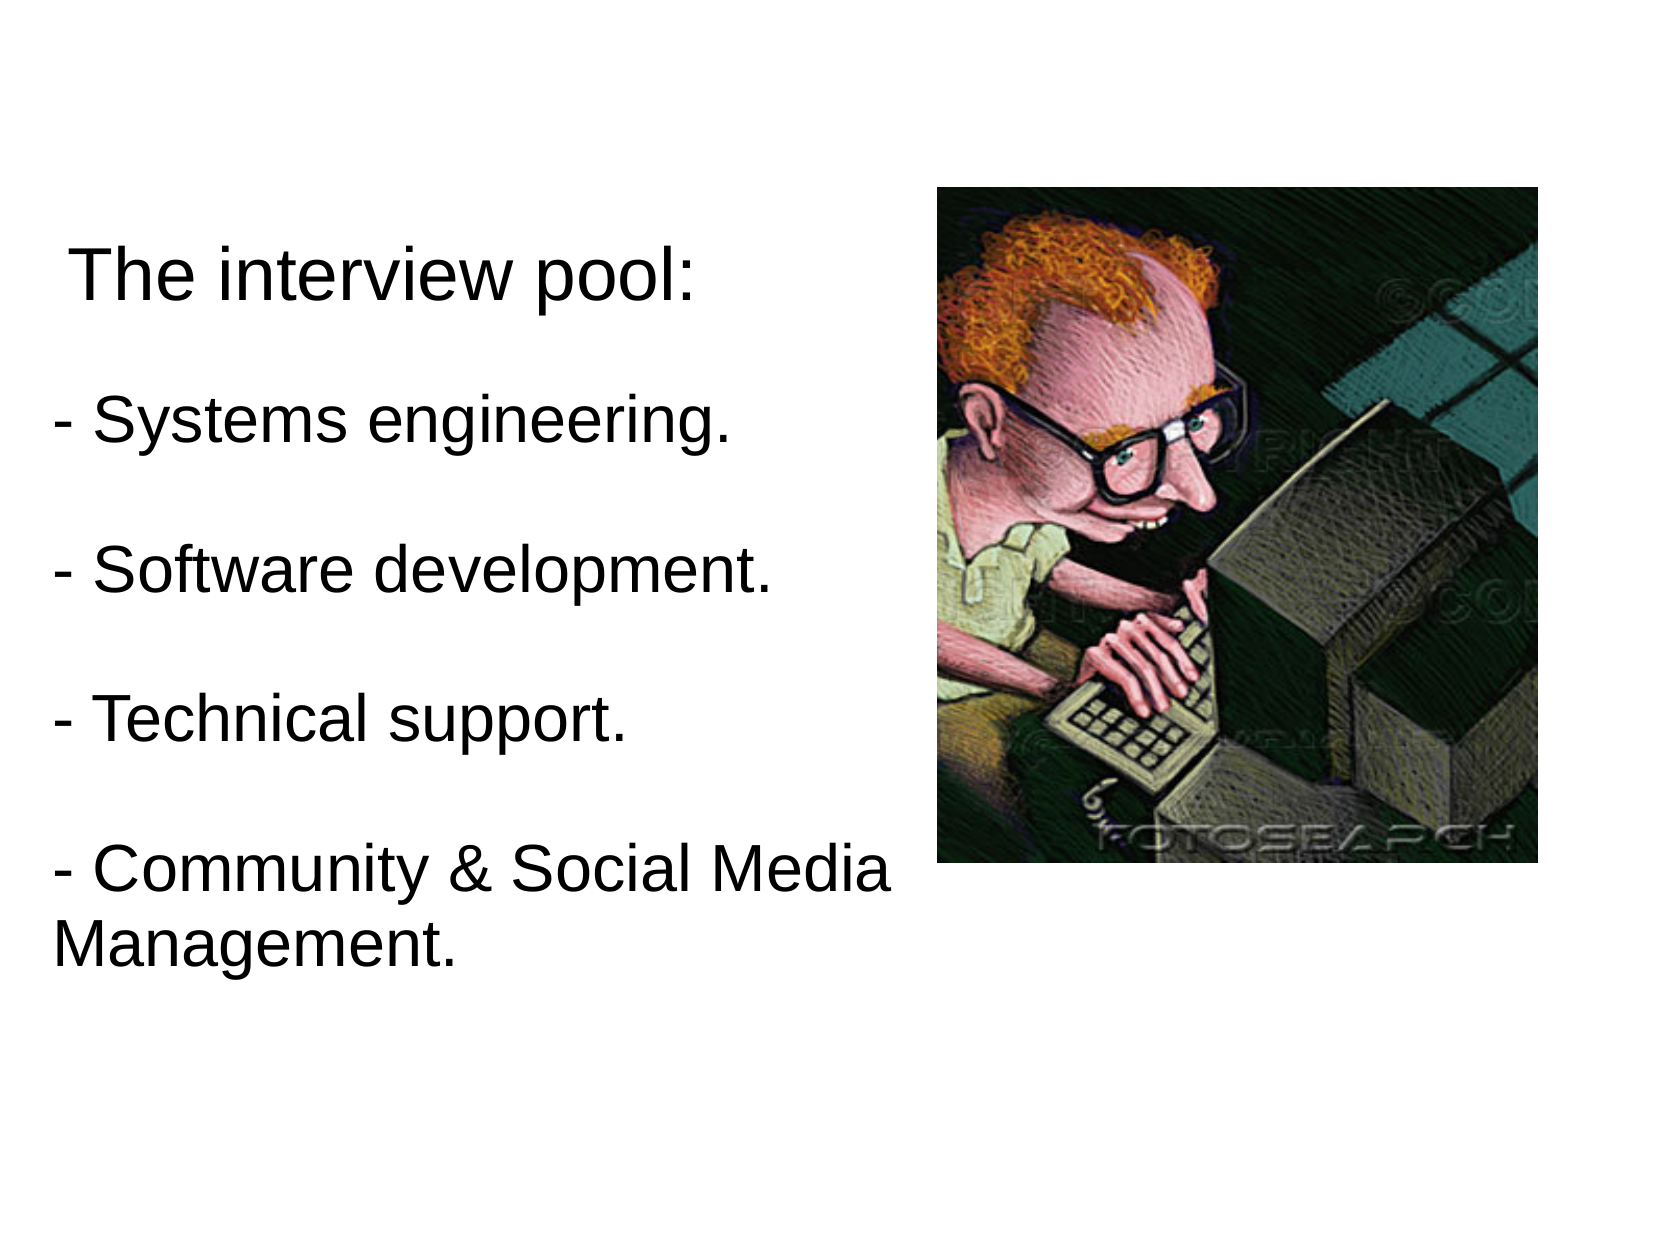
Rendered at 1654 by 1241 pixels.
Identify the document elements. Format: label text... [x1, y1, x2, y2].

text_box The interview pool: [53, 225, 713, 324]
picture [937, 187, 1538, 863]
text_box - Systems engineering. - Software development. - Technical support. - Community & Social Media Management. [37, 375, 1051, 988]
